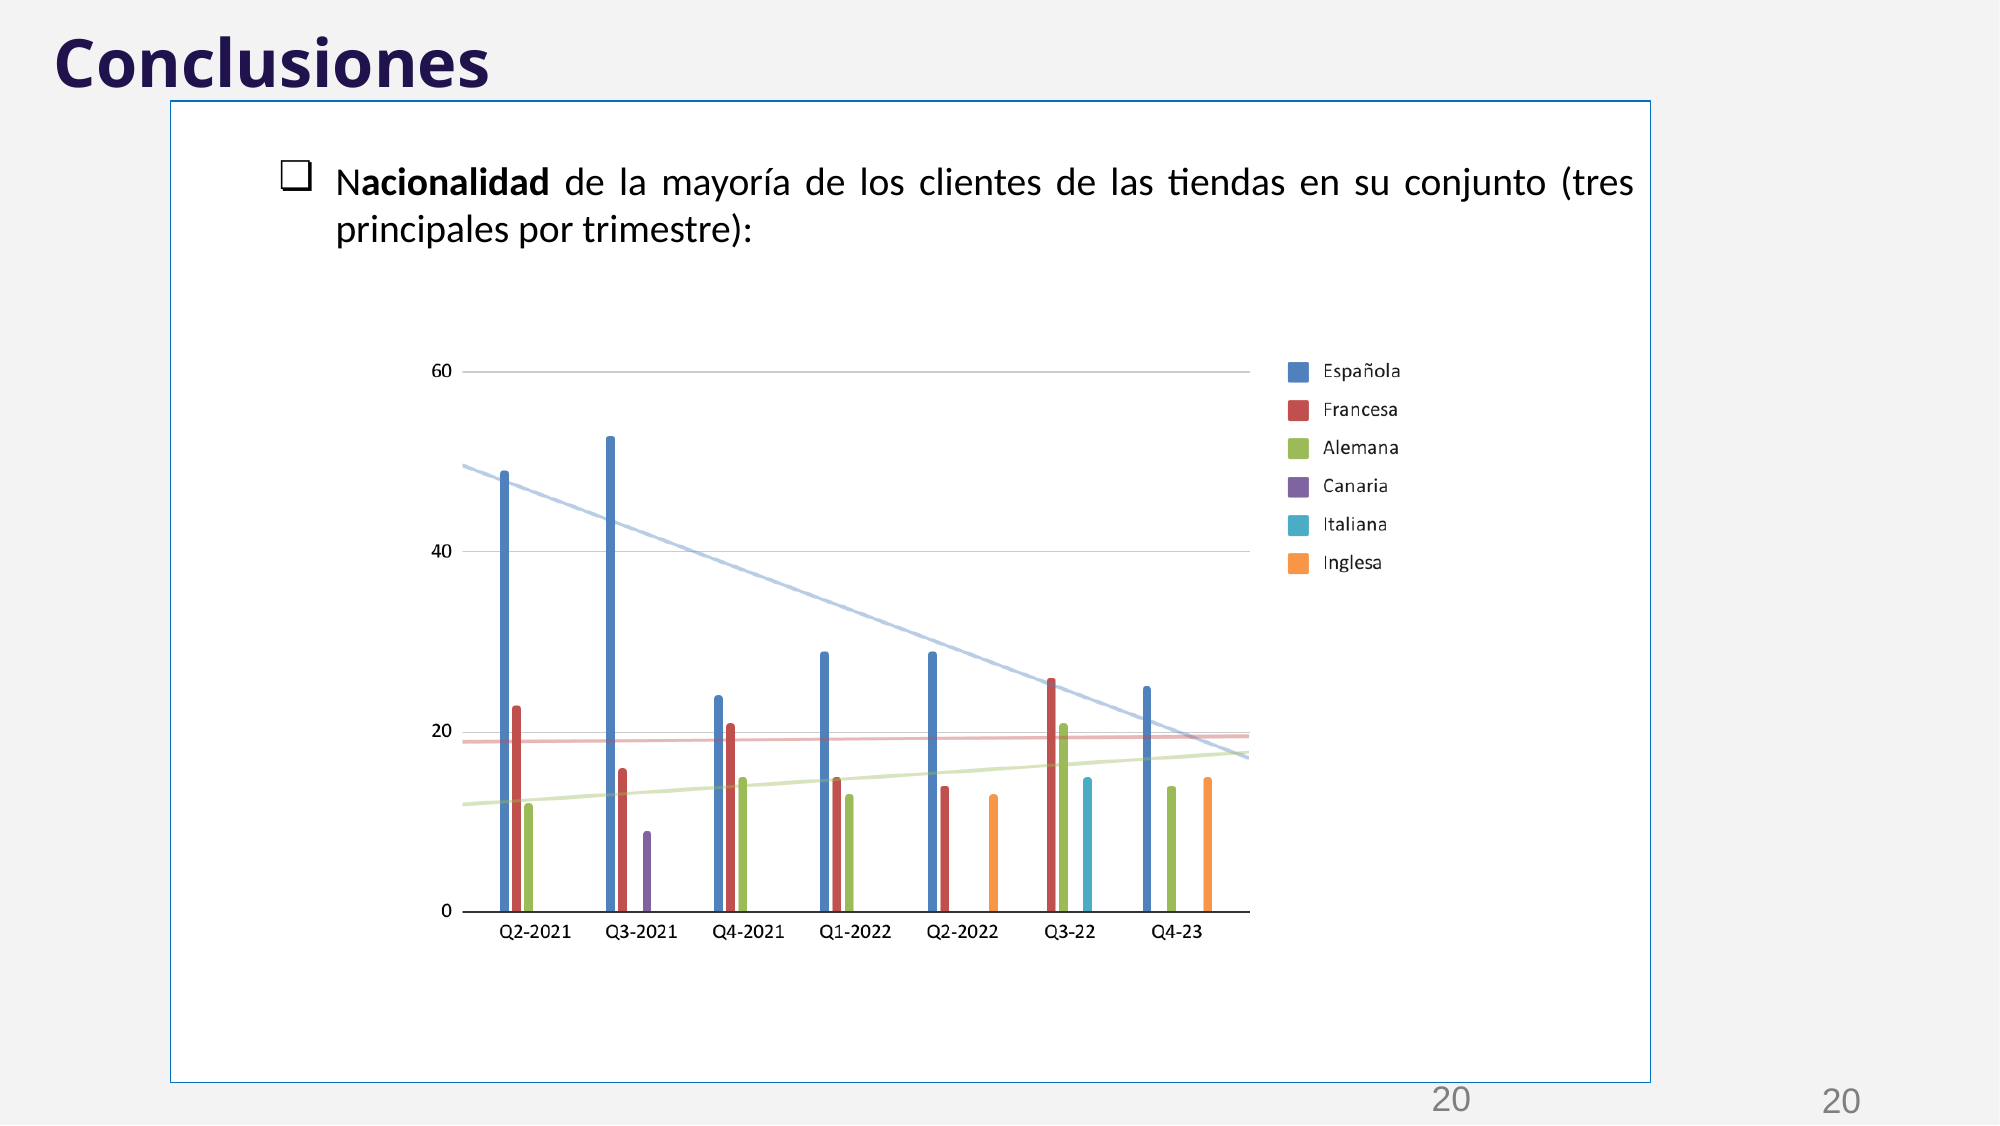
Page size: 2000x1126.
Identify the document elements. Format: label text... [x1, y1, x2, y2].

text_box Conclusiones [53, 0, 1946, 124]
picture [388, 329, 1433, 975]
text_box <number> [1413, 1067, 1881, 1126]
text_box Nacionalidad de la mayoría de los clientes de las tiendas en su conjunto (tres principales por trimestre): [170, 100, 1651, 1083]
